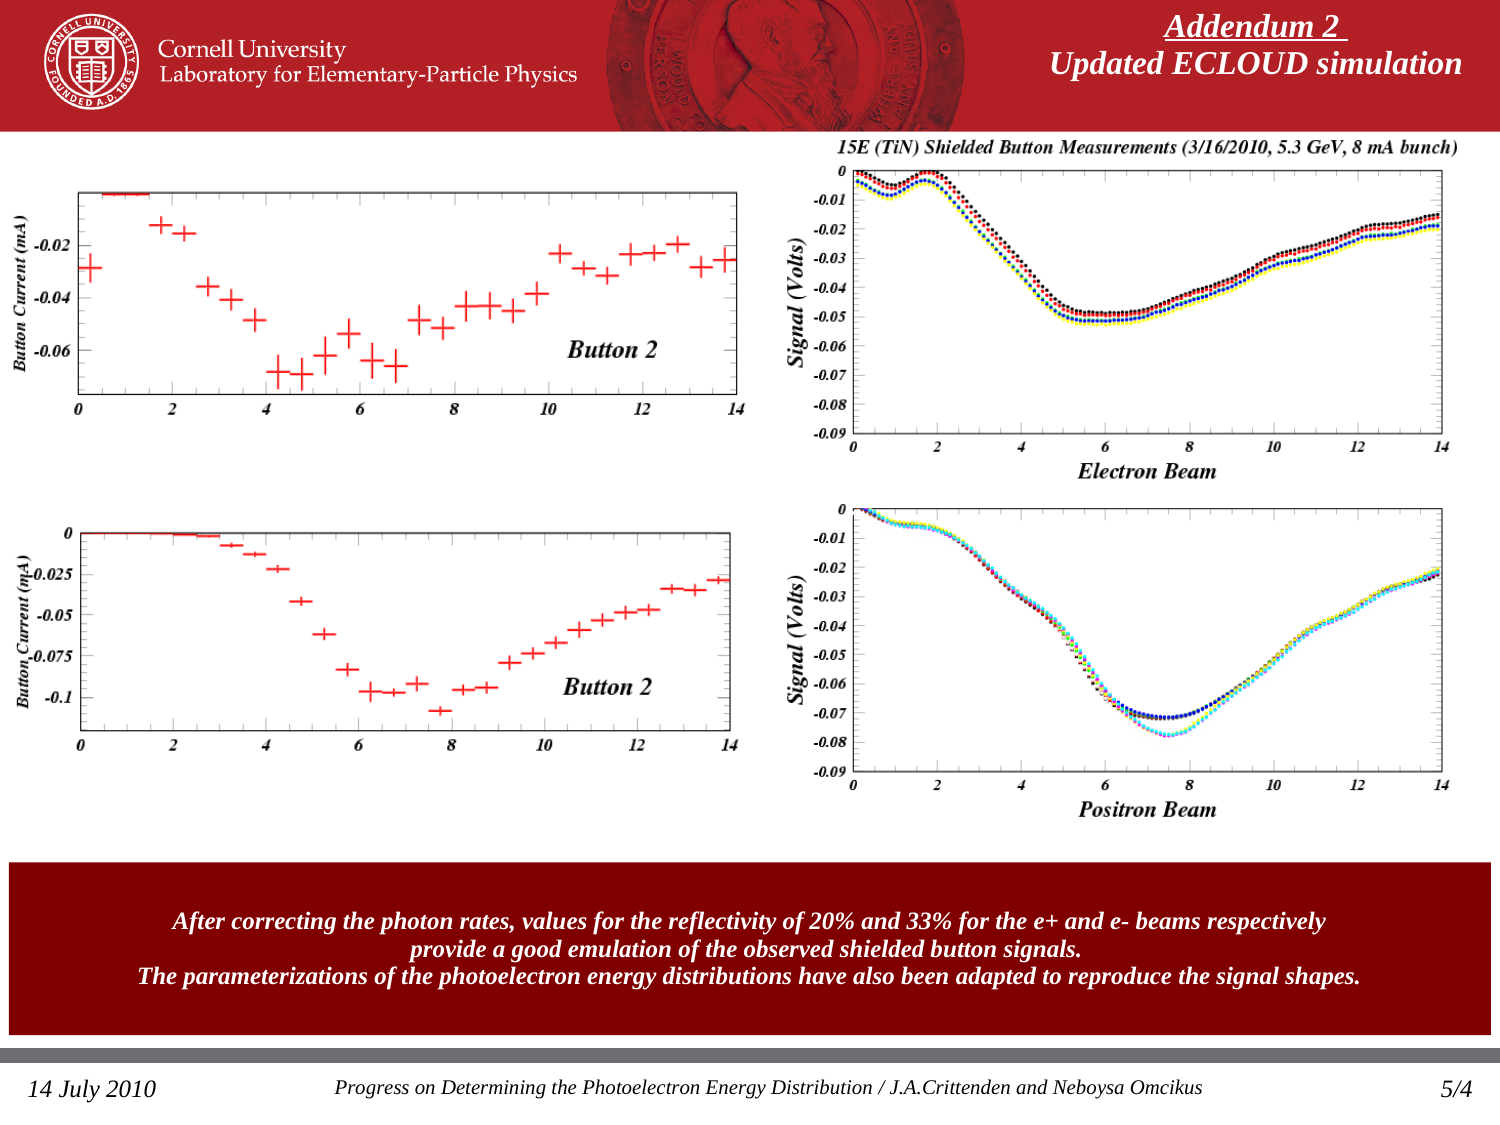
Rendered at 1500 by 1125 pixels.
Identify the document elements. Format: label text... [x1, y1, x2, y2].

picture [0, 524, 751, 761]
picture [0, 0, 1012, 132]
text_box After correcting the photon rates, values for the reflectivity of 20% and 33% for the e+ and e- beams respectively provide a good emulation of the observed shielded button signals. The parameterizations of the photoelectron energy distributions have also been adapted to reproduce the signal shapes. [8, 862, 1491, 1036]
picture [775, 134, 1463, 826]
text_box Addendum 2 Updated ECLOUD simulation [1012, 0, 1500, 151]
picture [0, 187, 751, 424]
